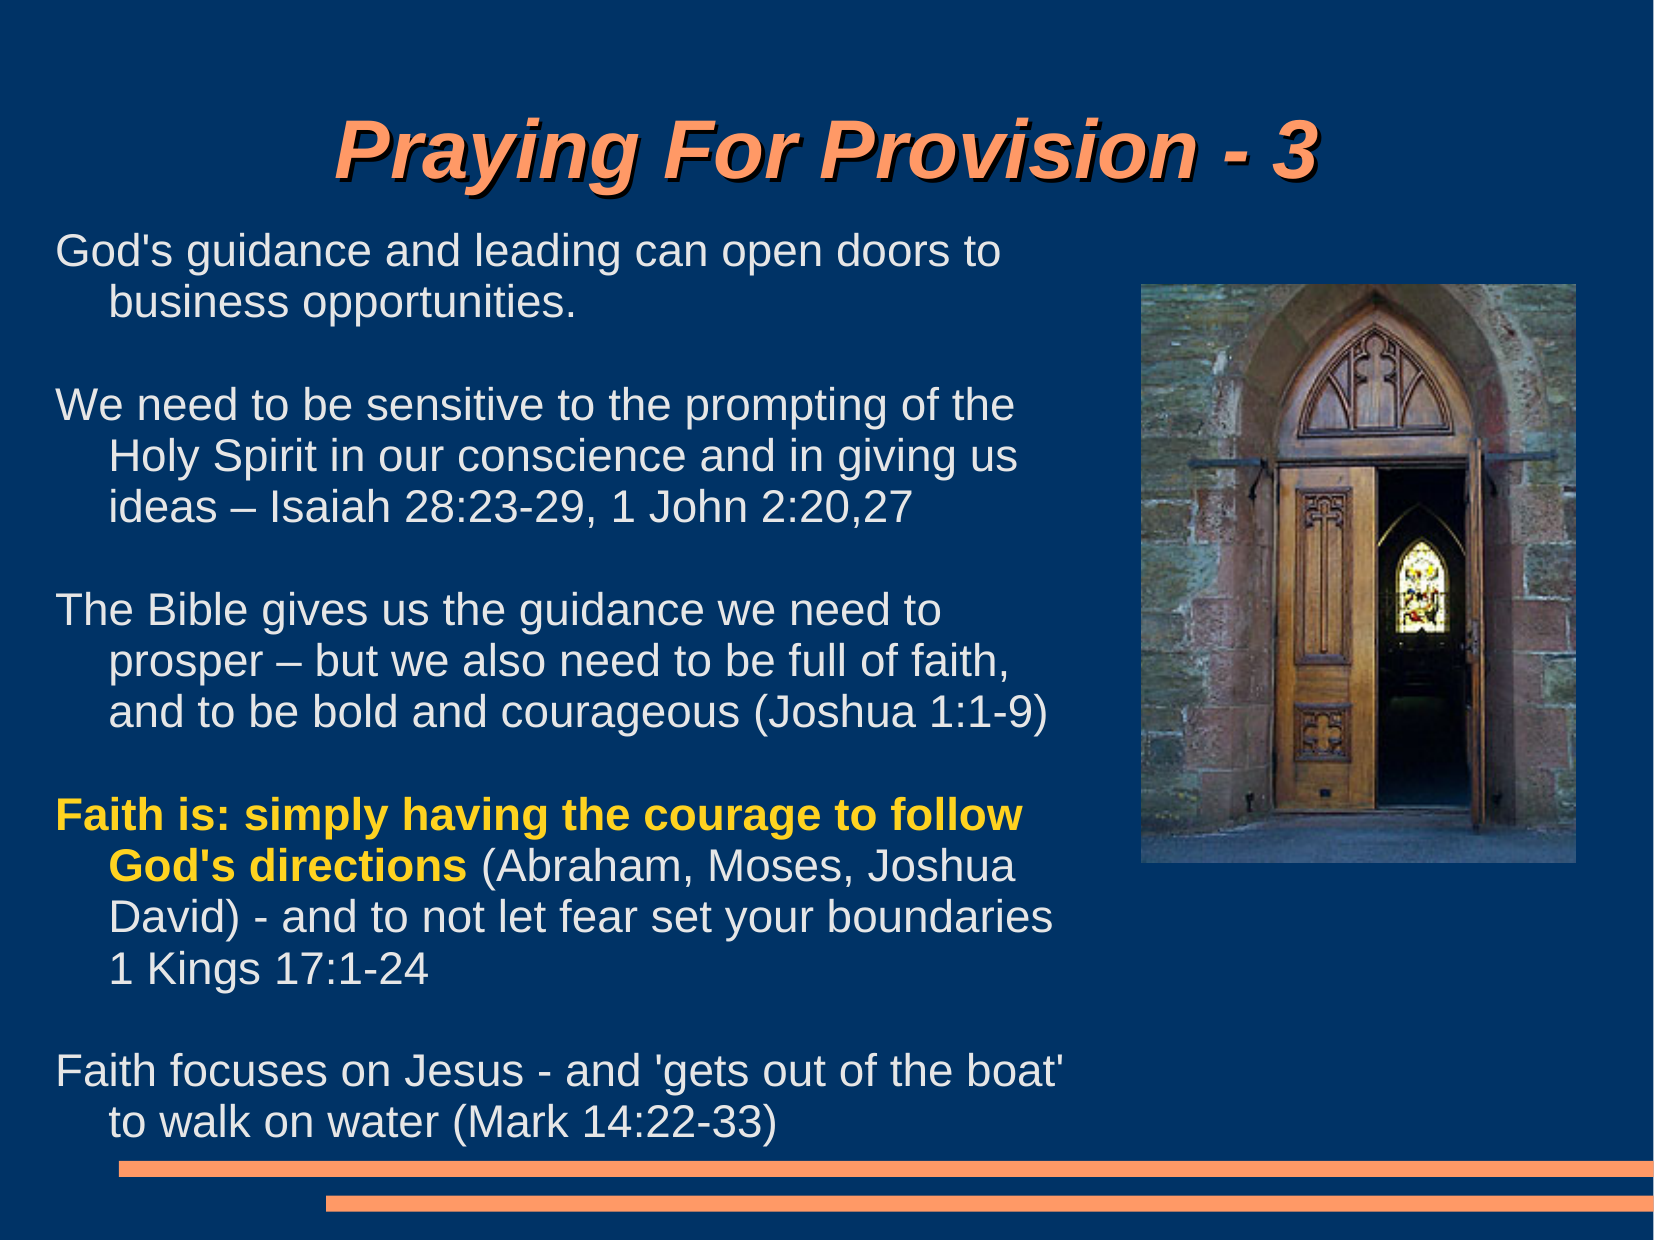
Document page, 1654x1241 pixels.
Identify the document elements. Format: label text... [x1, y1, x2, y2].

list God's guidance and leading can open doors to business opportunities. We need to be sensitive to the prompting of the Holy Spirit in our conscience and in giving us ideas – Isaiah 28:23-29, 1 John 2:20,27 The Bible gives us the guidance we need to prosper – but we also need to be full of faith, and to be bold and courageous (Joshua 1:1-9) Faith is: simply having the courage to follow God's directions (Abraham, Moses, Joshua David) - and to not let fear set your boundaries 1 Kings 17:1-24 Faith focuses on Jesus - and 'gets out of the boat' to walk on water (Mark 14:22-33) [37, 225, 1088, 1152]
picture [1141, 284, 1576, 863]
title Praying For Provision - 3 [121, 46, 1534, 254]
